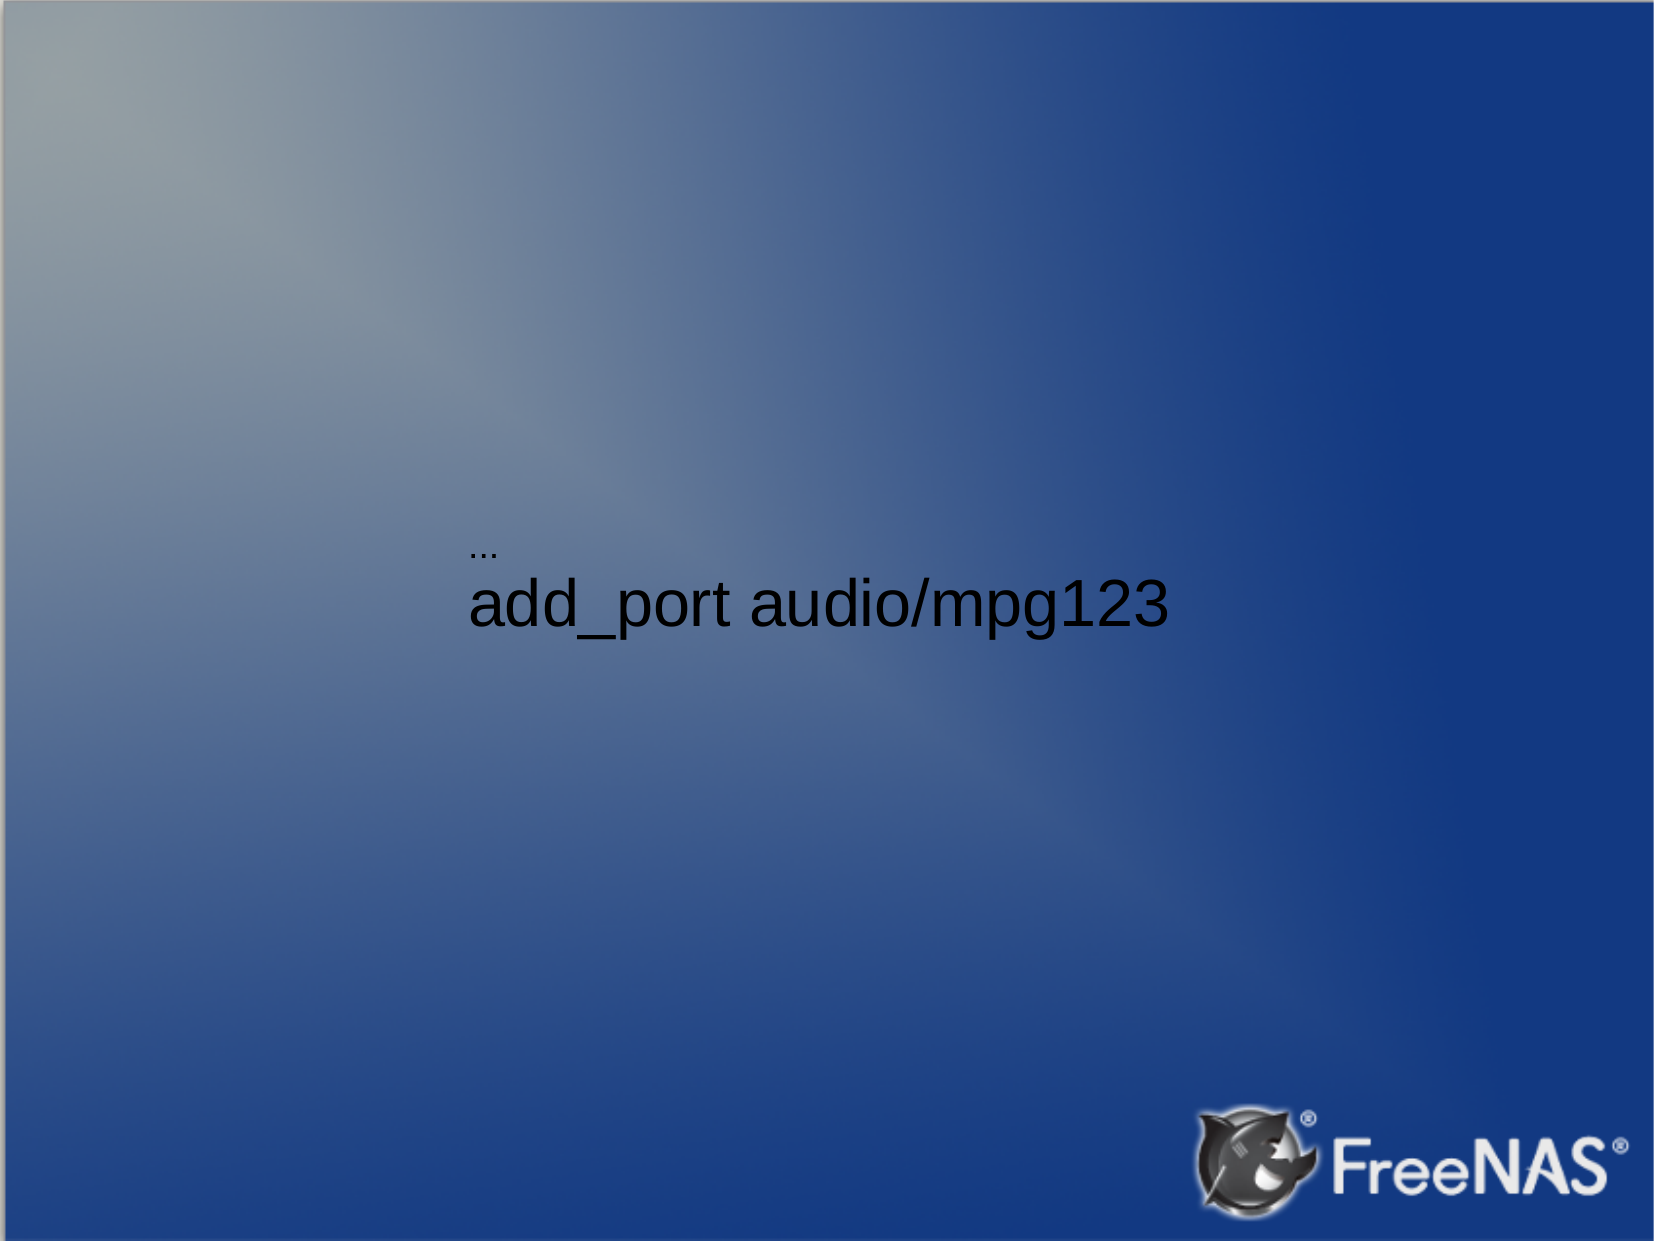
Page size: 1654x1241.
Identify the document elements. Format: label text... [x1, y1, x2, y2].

text_box ... add_port audio/mpg123 [453, 474, 1201, 766]
picture [0, 0, 1654, 1241]
